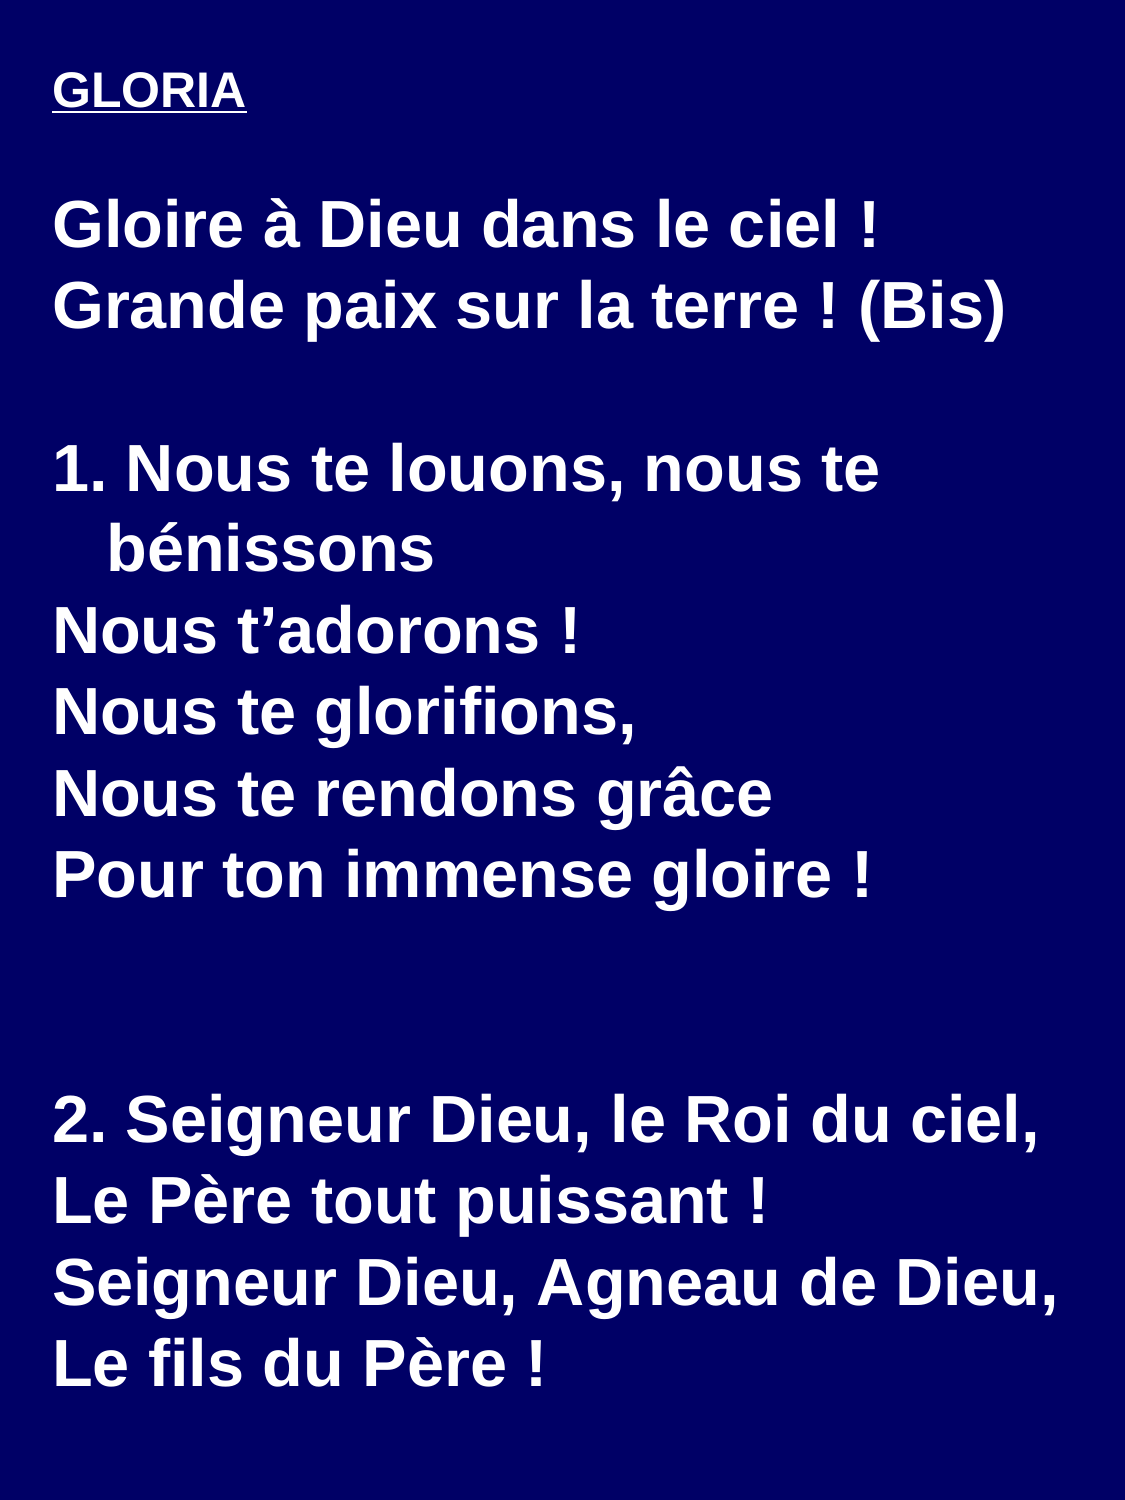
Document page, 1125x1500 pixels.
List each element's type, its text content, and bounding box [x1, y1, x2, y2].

text_box GLORIA Gloire à Dieu dans le ciel ! Grande paix sur la terre ! (Bis) 1. Nous te louons, nous te bénissons Nous t’adorons ! Nous te glorifions, Nous te rendons grâce Pour ton immense gloire ! 2. Seigneur Dieu, le Roi du ciel, Le Père tout puissant ! Seigneur Dieu, Agneau de Dieu, Le fils du Père ! [35, 49, 1125, 1408]
